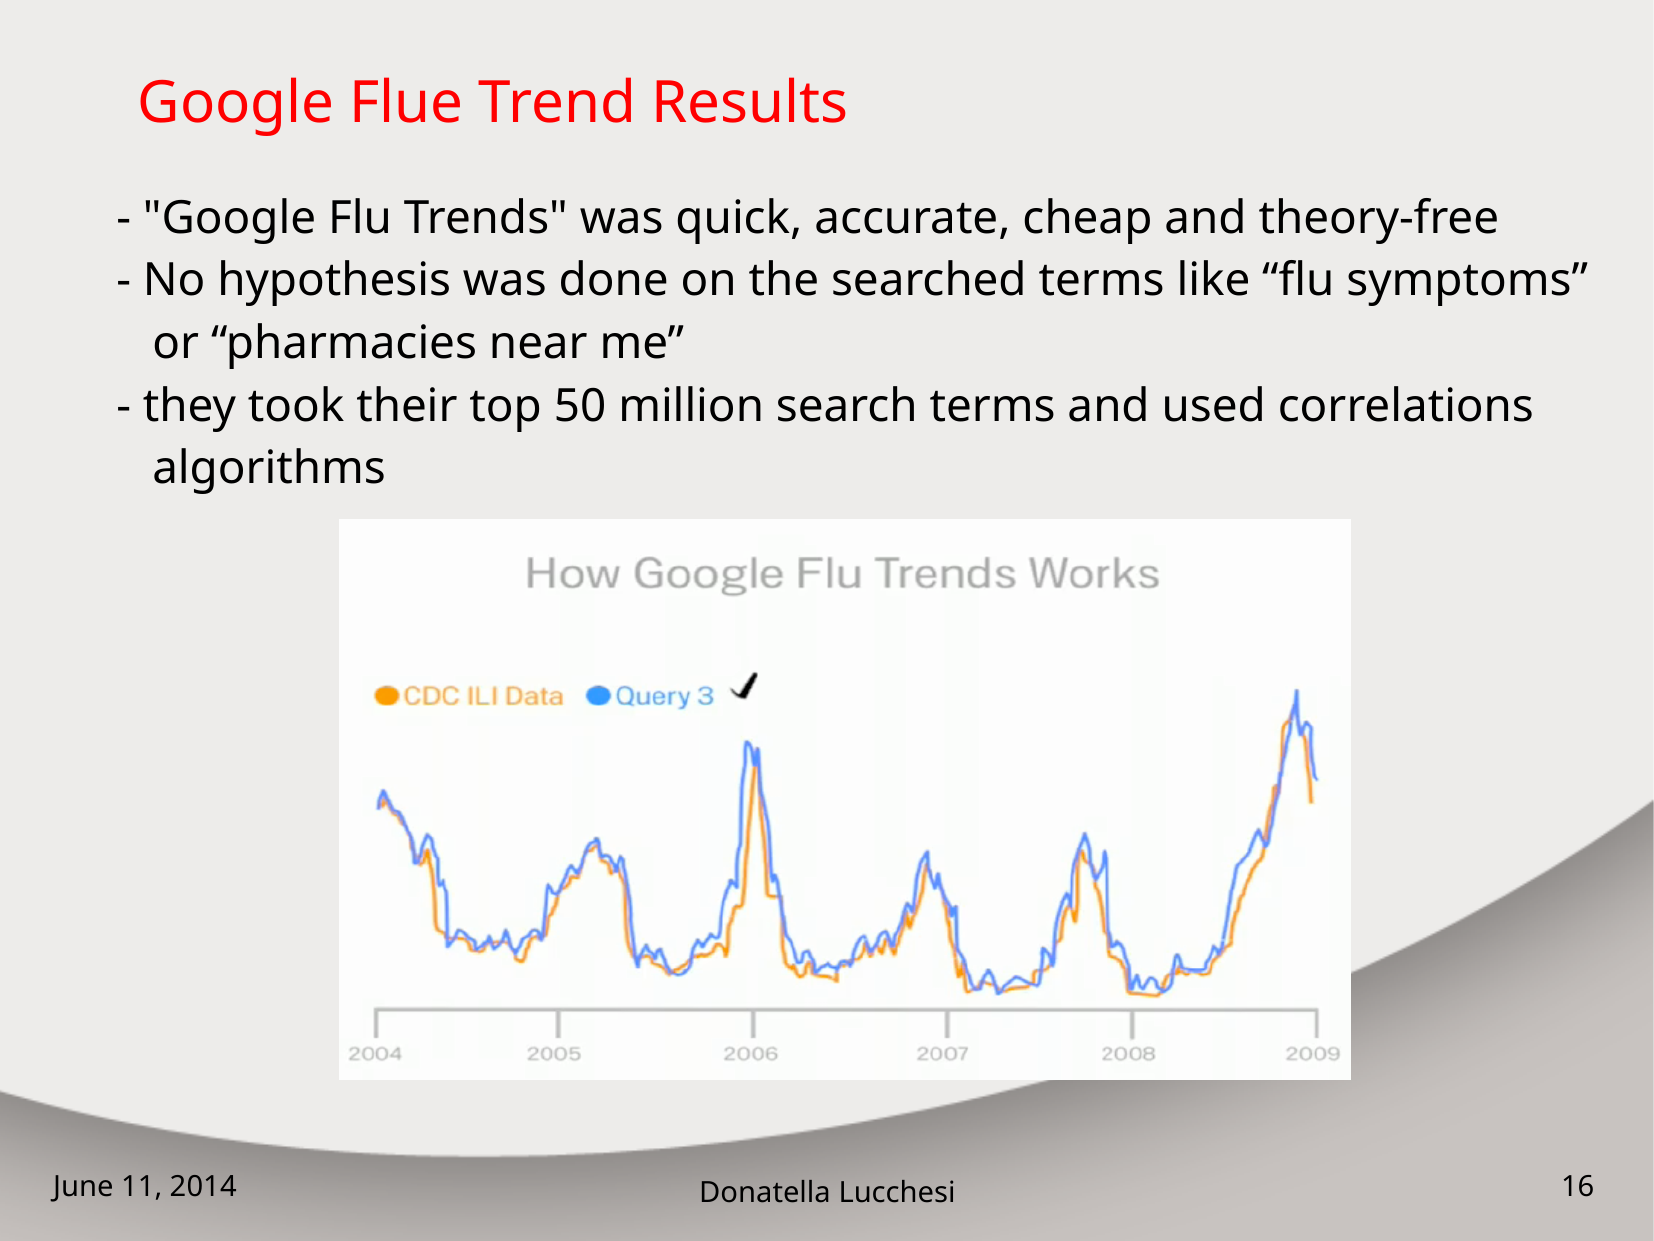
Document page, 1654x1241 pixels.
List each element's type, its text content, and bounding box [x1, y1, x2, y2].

picture [0, 0, 1654, 1241]
text_box - "Google Flu Trends" was quick, accurate, cheap and theory-free - No hypothesis was done on the searched terms like “flu symptoms” or “pharmacies near me” - they took their top 50 million search terms and used correlations algorithms [101, 176, 1604, 511]
text_box Google Flue Trend Results [123, 53, 897, 150]
